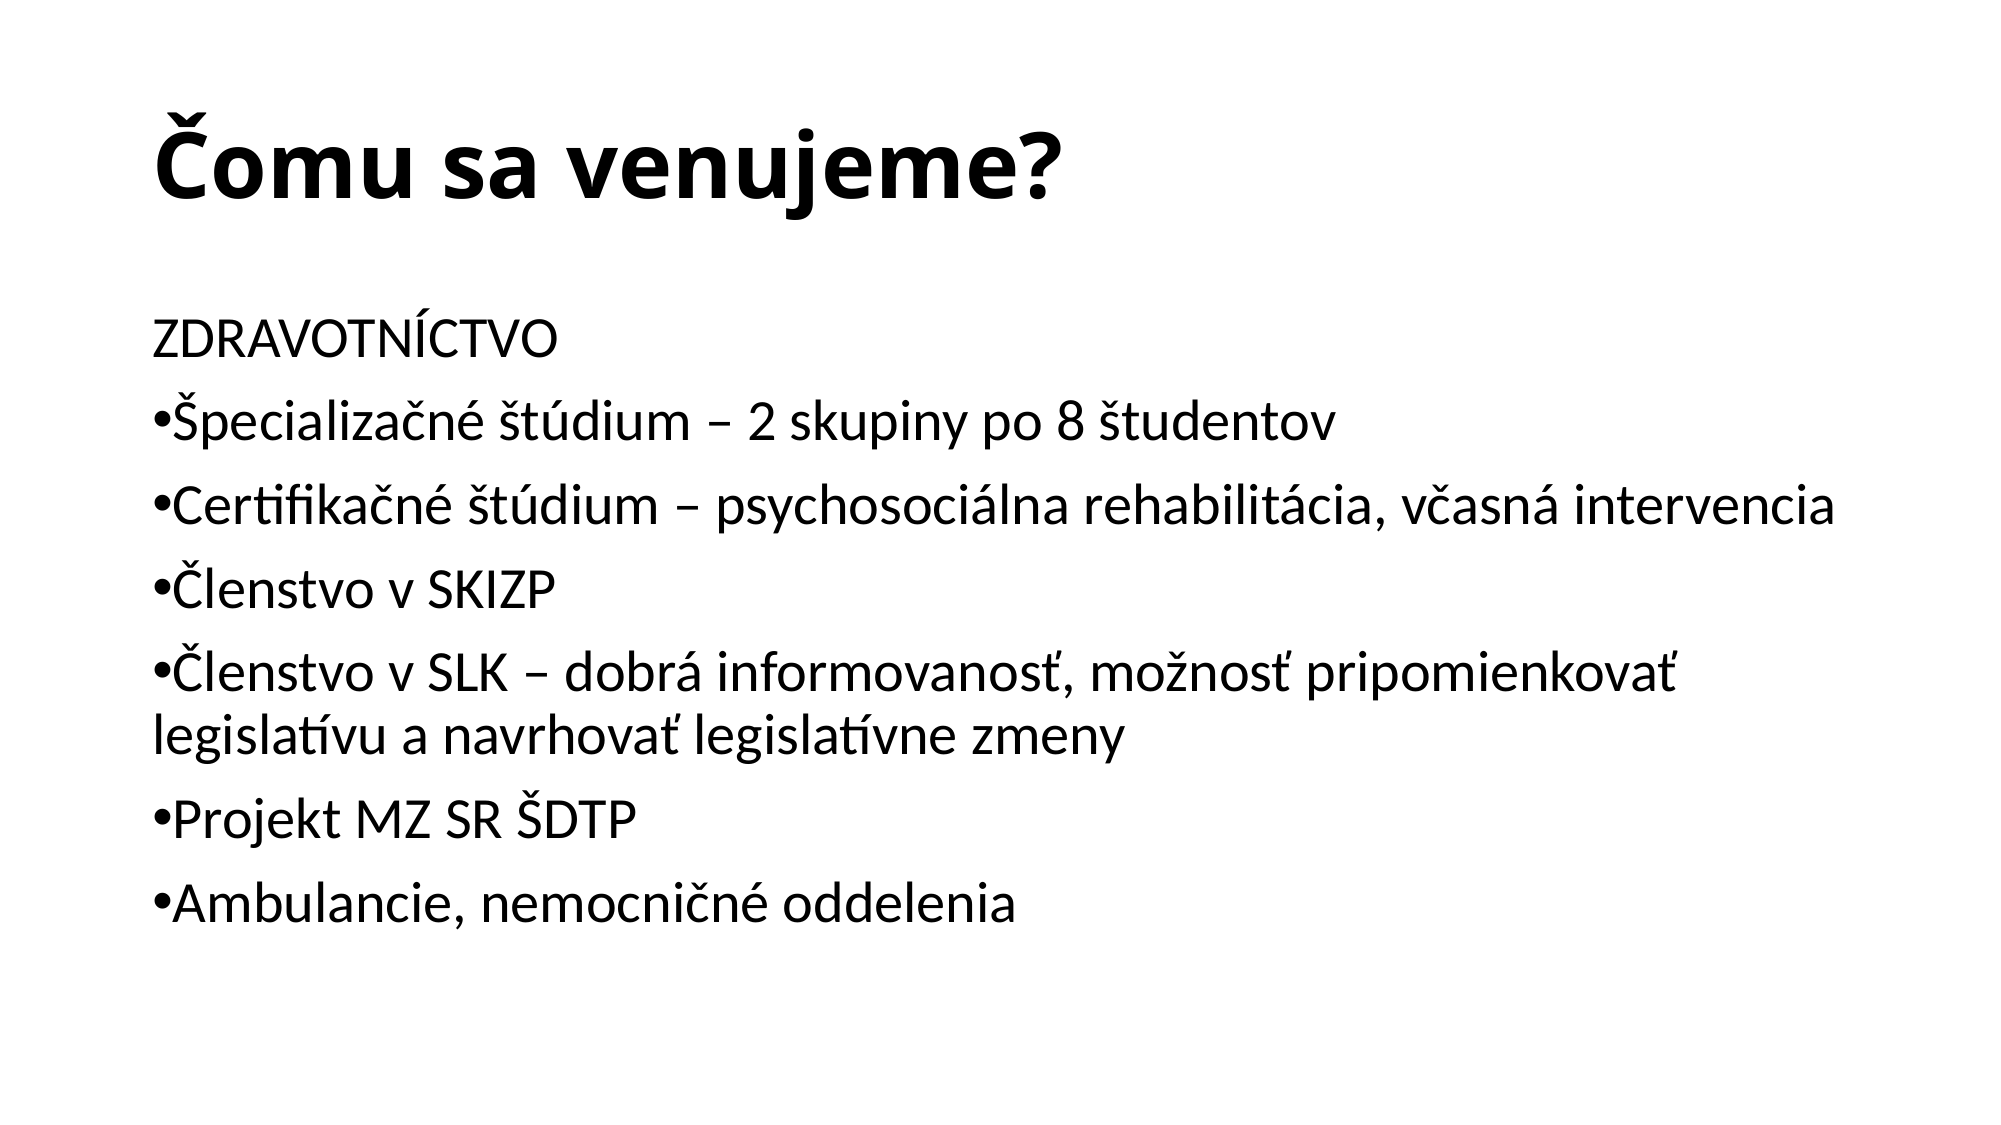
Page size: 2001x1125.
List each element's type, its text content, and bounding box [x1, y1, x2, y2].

list ZDRAVOTNÍCTVO Špecializačné štúdium – 2 skupiny po 8 študentov Certifikačné štúdium – psychosociálna rehabilitácia, včasná intervencia Členstvo v SKIZP Členstvo v SLK – dobrá informovanosť, možnosť pripomienkovať legislatívu a navrhovať legislatívne zmeny Projekt MZ SR ŠDTP Ambulancie, nemocničné oddelenia [137, 299, 1863, 1014]
title Čomu sa venujeme? [137, 59, 1863, 278]
